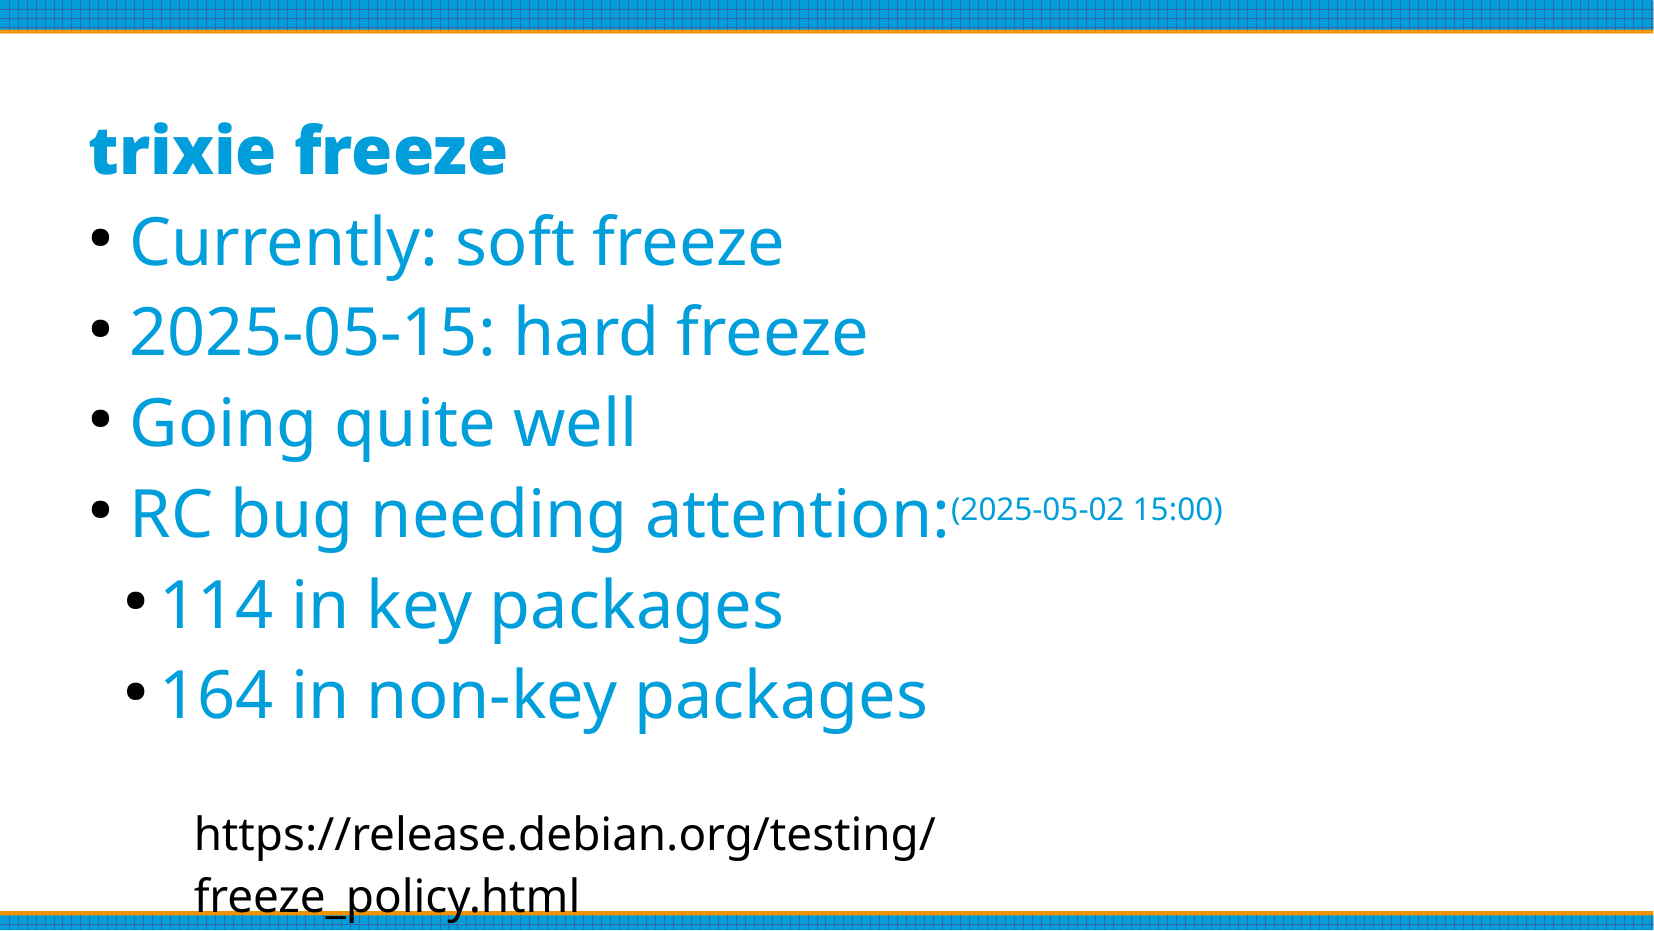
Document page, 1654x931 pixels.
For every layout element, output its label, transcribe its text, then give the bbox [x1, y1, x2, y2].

subtitle trixie freeze Currently: soft freeze 2025-05-15: hard freeze Going quite well RC bug needing attention:(2025-05-02 15:00) 114 in key packages 164 in non-key packages [88, 44, 1565, 798]
text_box https://release.debian.org/testing/freeze_policy.html [187, 826, 1329, 902]
